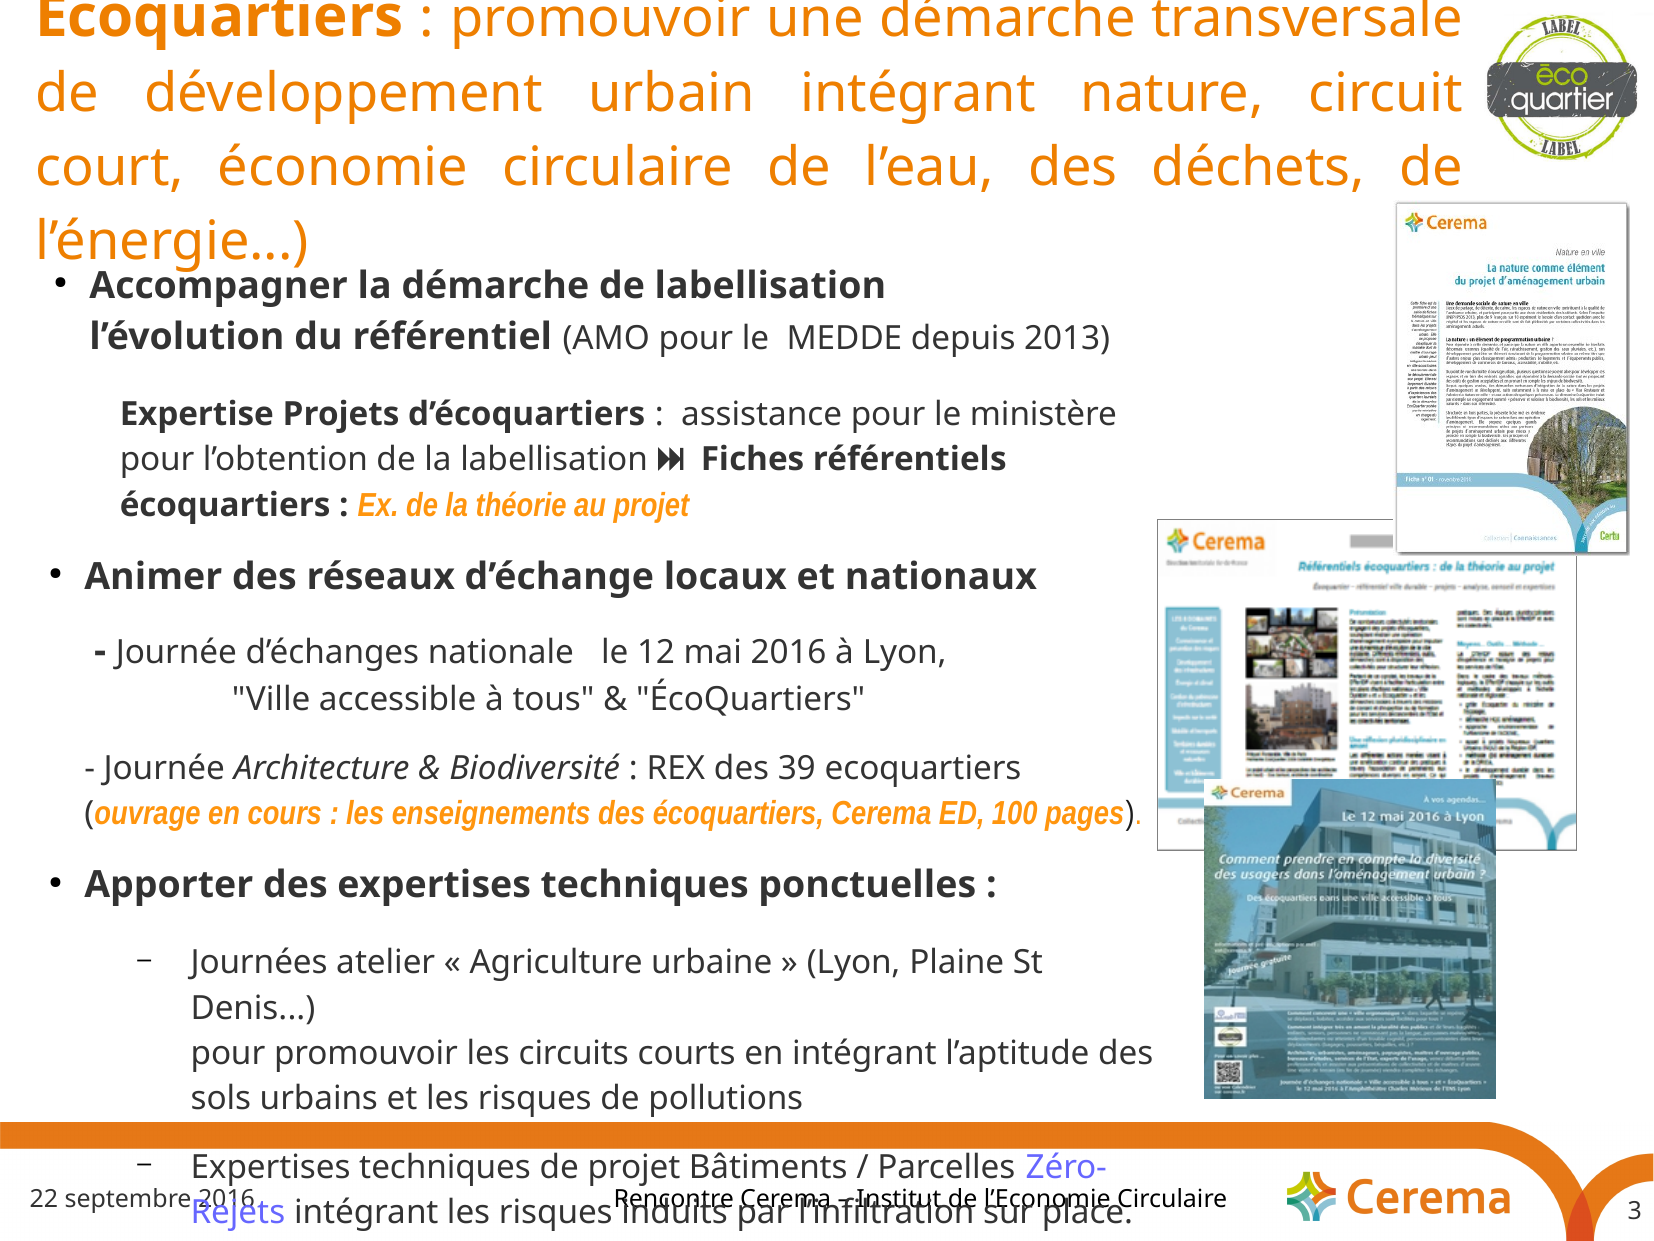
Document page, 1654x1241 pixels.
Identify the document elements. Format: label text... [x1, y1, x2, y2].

title Ecoquartiers : promouvoir une démarche transversale de développement urbain intégrant nature, circuit court, économie circulaire de l’eau, des déchets, de l’énergie...) [35, 14, 1465, 236]
picture [1157, 200, 1630, 1099]
list Accompagner la démarche de labellisation l’évolution du référentiel (AMO pour le MEDDE depuis 2013) Expertise Projets d’écoquartiers : assistance pour le ministère pour l’obtention de la labellisation  Fiches référentiels écoquartiers : Ex. de la théorie au projet Animer des réseaux d’échange locaux et nationaux - Journée d’échanges nationale le 12 mai 2016 à Lyon, "Ville accessible à tous" & "ÉcoQuartiers" - Journée Architecture & Biodiversité : REX des 39 ecoquartiers (ouvrage en cours : les enseignements des écoquartiers, Cerema ED, 100 pages). Apporter des expertises techniques ponctuelles : Journées atelier « Agriculture urbaine » (Lyon, Plaine St Denis...) pour promouvoir les circuits courts en intégrant l’aptitude des sols urbains et les risques de pollutions Expertises techniques de projet Bâtiments / Parcelles Zéro-Rejets intégrant les risques induits par l’infiltration sur place. [48, 258, 1604, 1133]
picture [0, 1122, 1654, 1241]
picture [1464, 11, 1654, 162]
